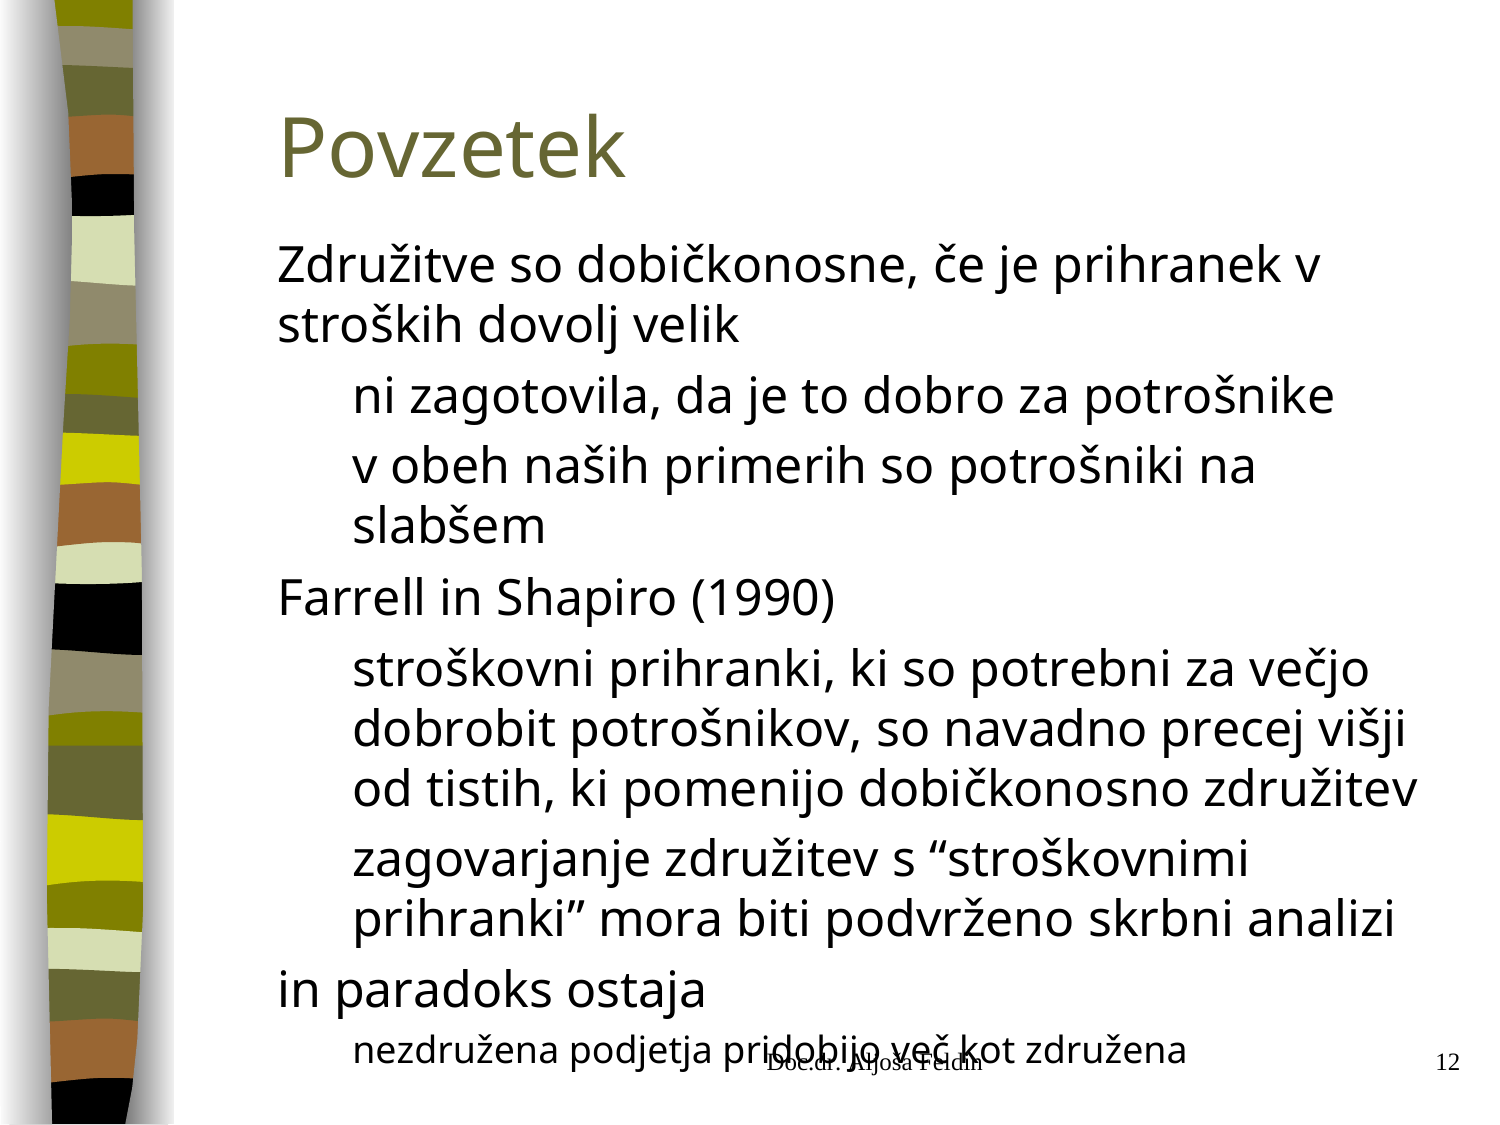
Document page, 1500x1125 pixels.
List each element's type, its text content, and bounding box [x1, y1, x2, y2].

text_box Združitve so dobičkonosne, če je prihranek v stroških dovolj velik ni zagotovila, da je to dobro za potrošnike v obeh naših primerih so potrošniki na slabšem Farrell in Shapiro (1990) stroškovni prihranki, ki so potrebni za večjo dobrobit potrošnikov, so navadno precej višji od tistih, ki pomenijo dobičkonosno združitev zagovarjanje združitev s “stroškovnimi prihranki” mora biti podvrženo skrbni analizi in paradoks ostaja nezdružena podjetja pridobijo več kot združena [262, 224, 1476, 1019]
text_box Doc.dr. Aljoša Feldin [637, 1037, 1113, 1101]
text_box Povzetek [262, 24, 1476, 203]
text_box <number> [1162, 1037, 1476, 1101]
